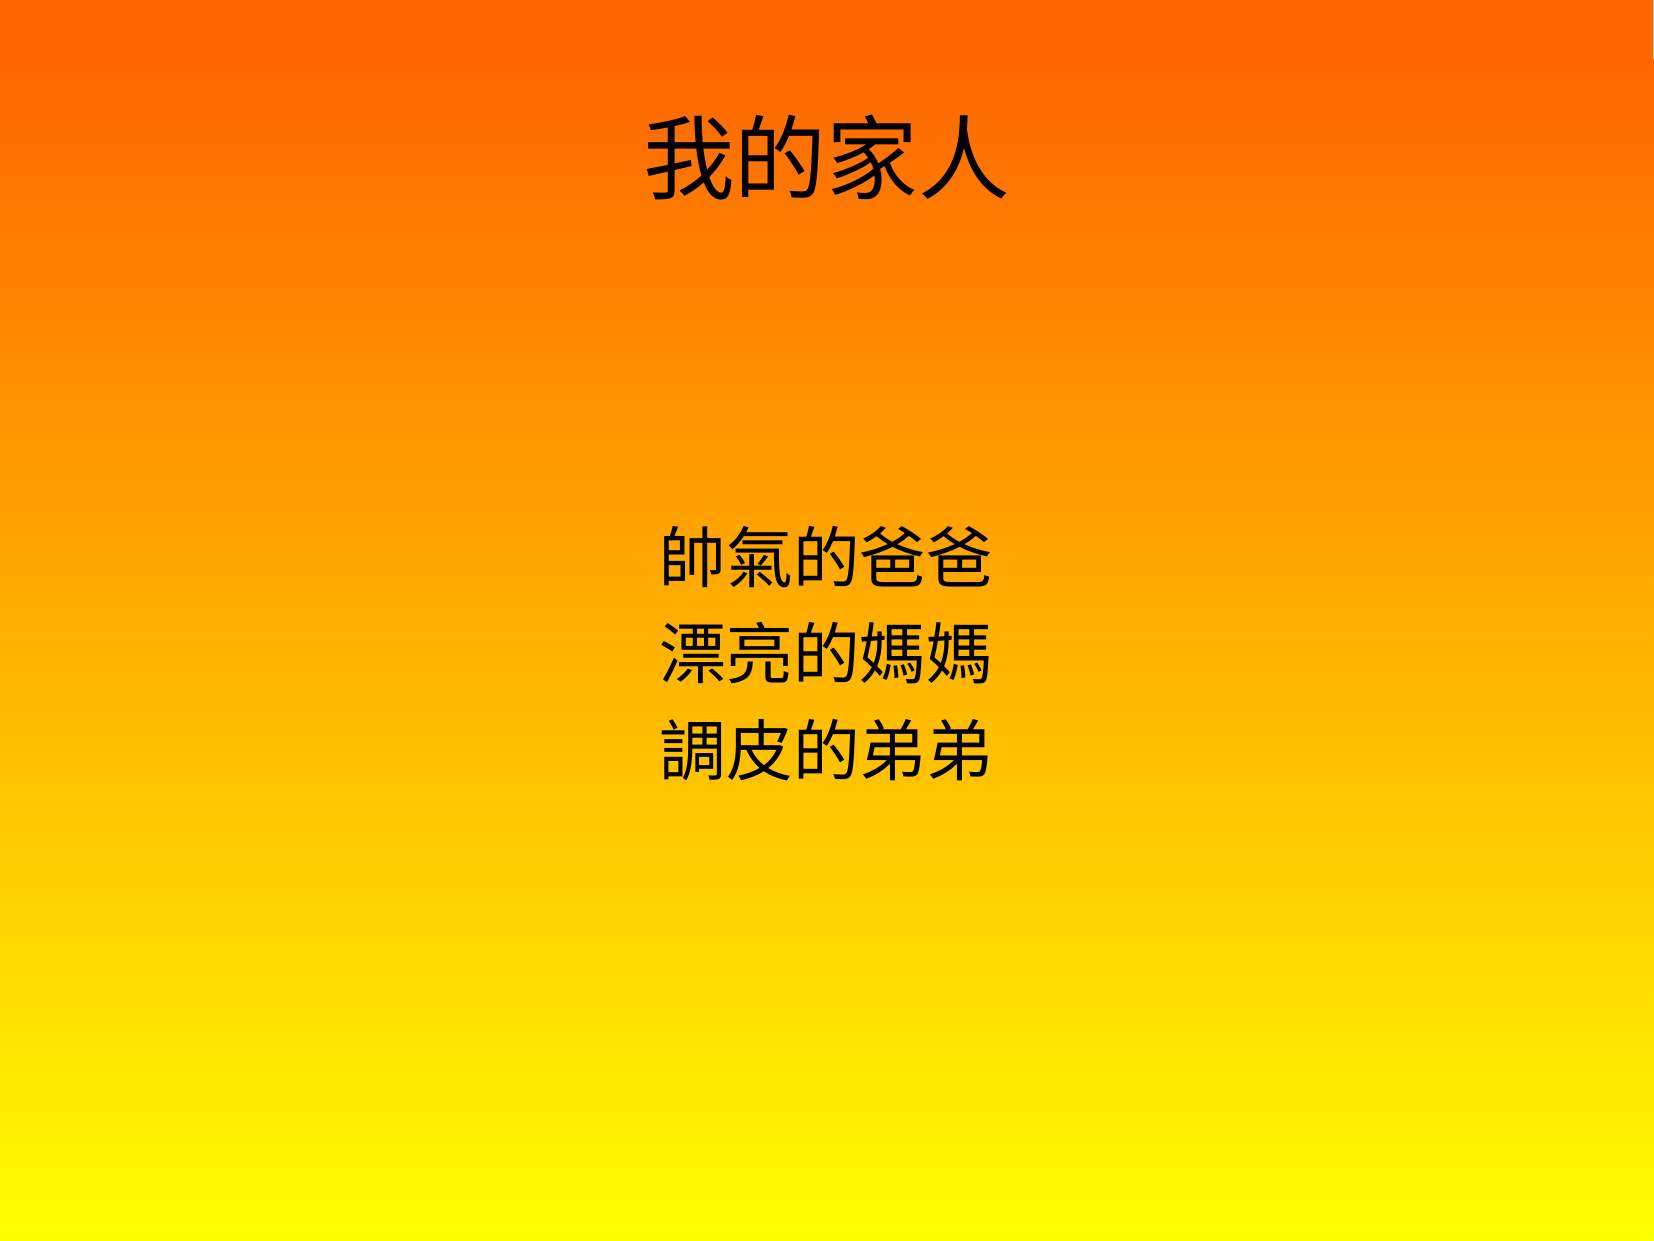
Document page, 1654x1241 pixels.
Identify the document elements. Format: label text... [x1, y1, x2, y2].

title 我的家人 [82, 49, 1571, 257]
subtitle 帥氣的爸爸 漂亮的媽媽 調皮的弟弟 [82, 290, 1571, 1010]
